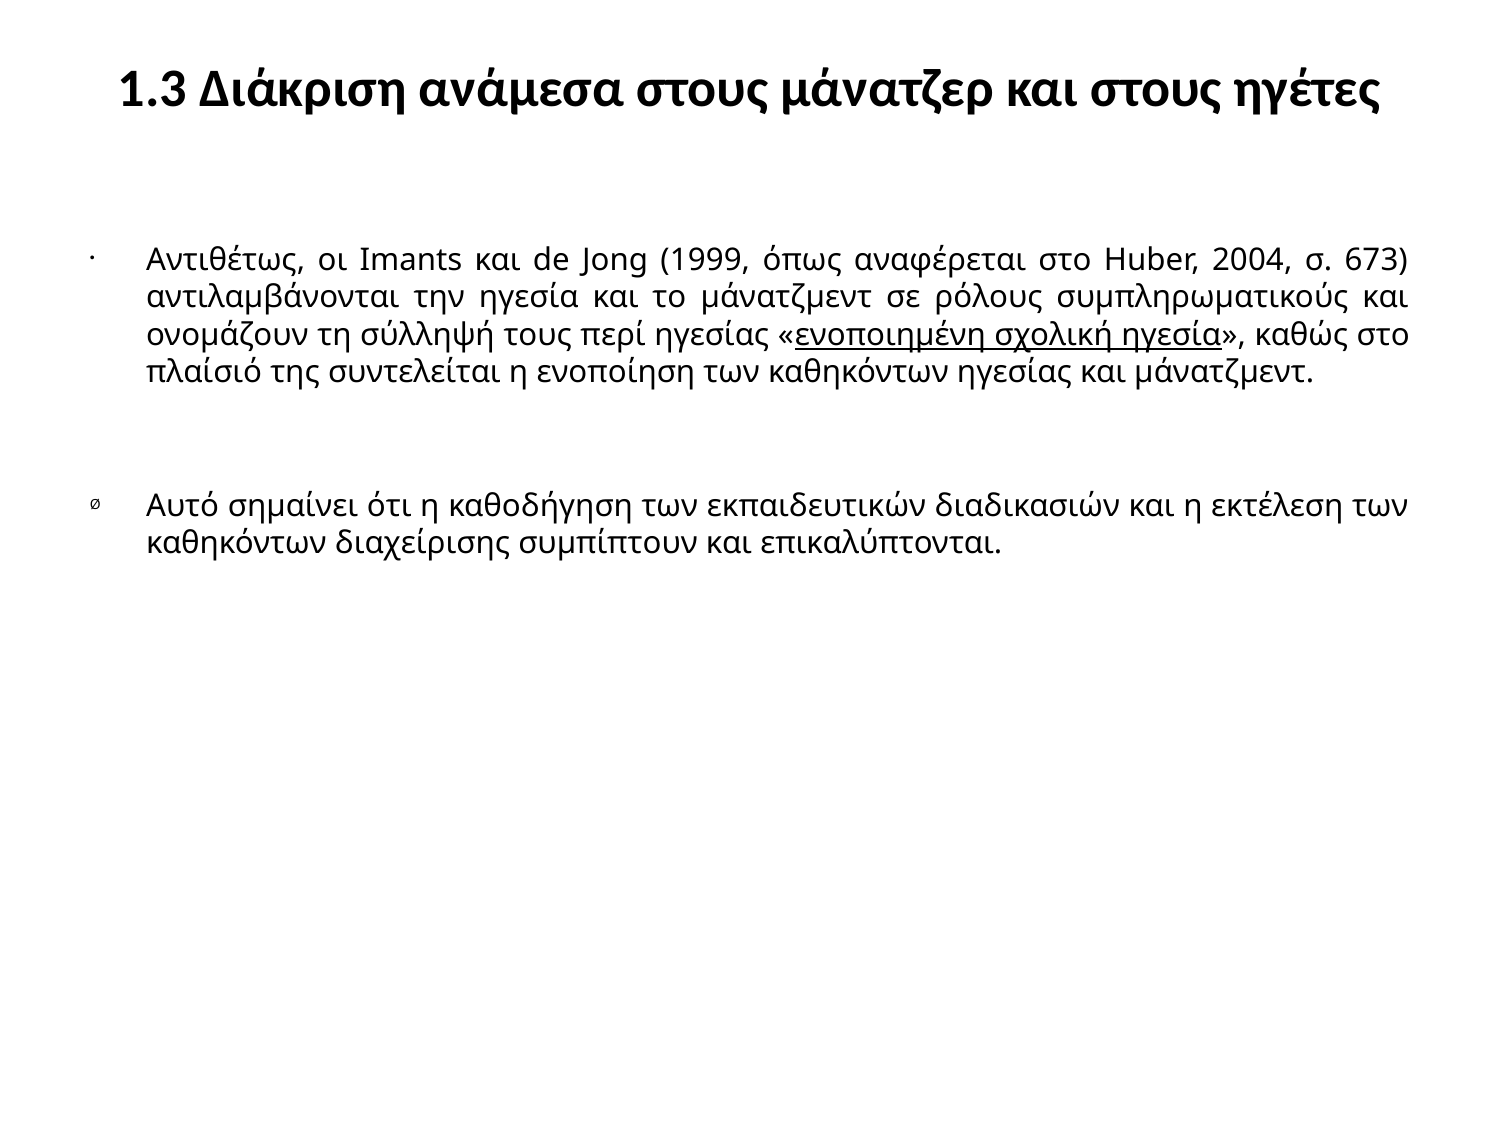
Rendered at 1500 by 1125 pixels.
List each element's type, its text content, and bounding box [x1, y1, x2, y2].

list Αντιθέτως, οι Imants και de Jong (1999, όπως αναφέρεται στο Huber, 2004, σ. 673) αντιλαμβάνονται την ηγεσία και το μάνατζμεντ σε ρόλους συμπληρωματικούς και ονομάζουν τη σύλληψή τους περί ηγεσίας «ενοποιημένη σχολική ηγεσία», καθώς στο πλαίσιό της συντελείται η ενοποίηση των καθηκόντων ηγεσίας και μάνατζμεντ. Αυτό σημαίνει ότι η καθοδήγηση των εκπαιδευτικών διαδικασιών και η εκτέλεση των καθηκόντων διαχείρισης συμπίπτουν και επικαλύπτονται. [75, 231, 1425, 1035]
title 1.3 Διάκριση ανάμεσα στους μάνατζερ και στους ηγέτες [75, 45, 1425, 231]
